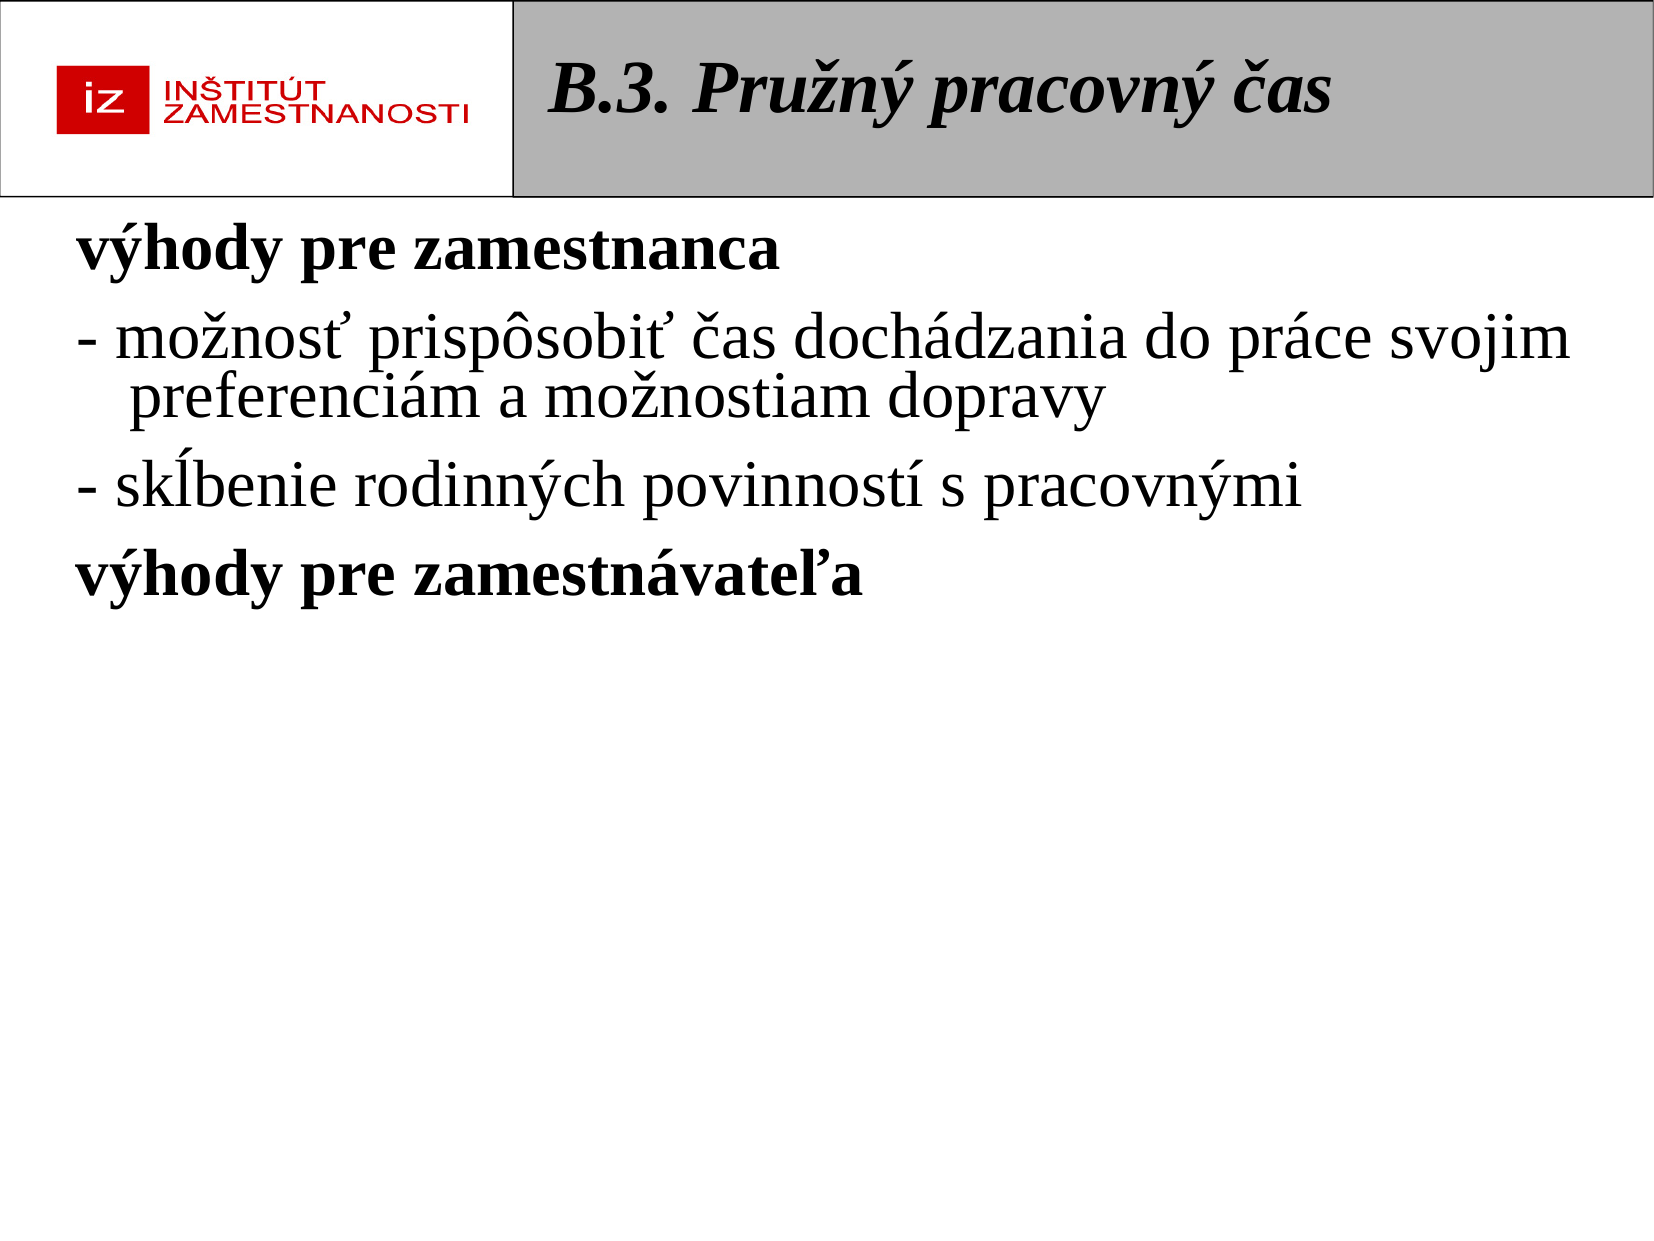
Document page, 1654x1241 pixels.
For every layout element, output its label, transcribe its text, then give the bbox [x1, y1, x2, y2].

list výhody pre zamestnanca - možnosť prispôsobiť čas dochádzania do práce svojim preferenciám a možnostiam dopravy - skĺbenie rodinných povinností s pracovnými výhody pre zamestnávateľa [59, 222, 1625, 1093]
text_box B.3. Pružný pracovný čas [531, 59, 1364, 143]
text_box [0, 0, 1654, 197]
picture [5, 6, 513, 190]
